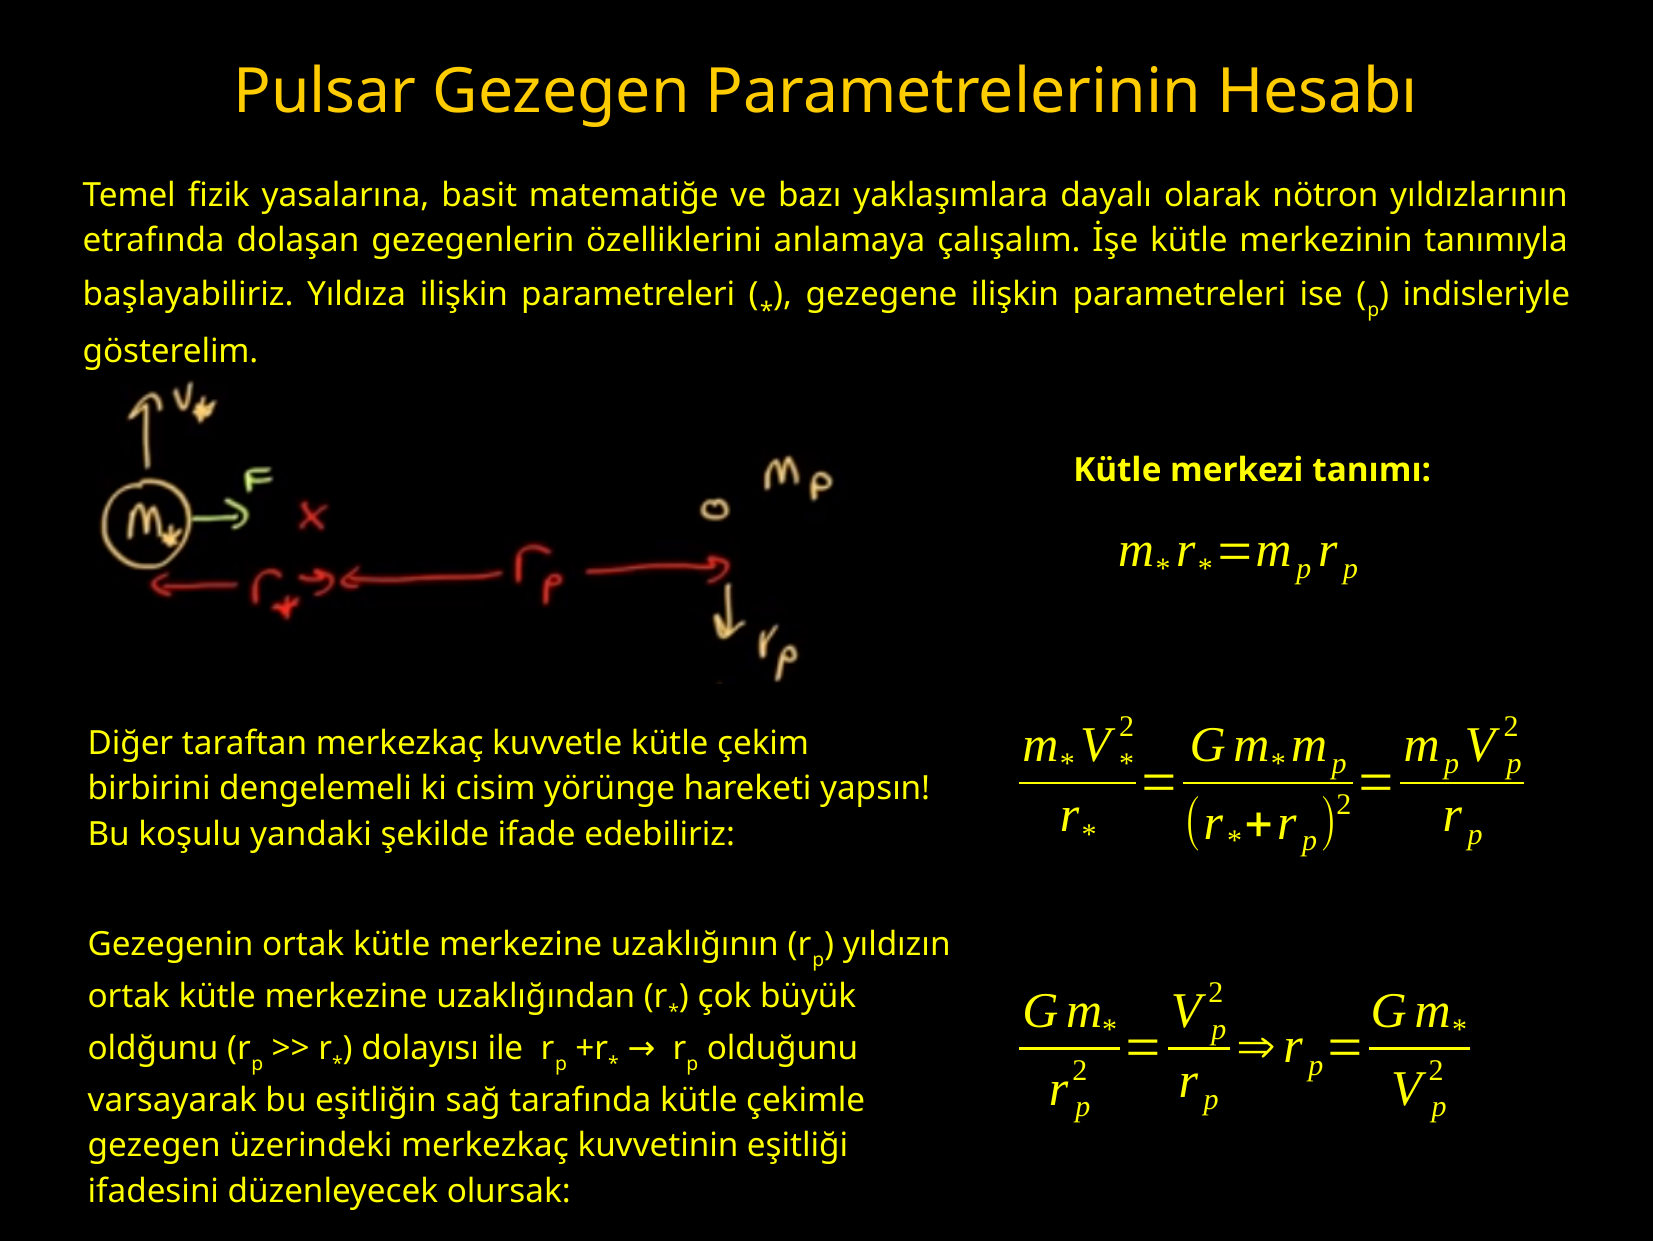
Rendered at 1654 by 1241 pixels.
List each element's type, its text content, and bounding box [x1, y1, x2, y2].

text_box Gezegenin ortak kütle merkezine uzaklığının (rp) yıldızın ortak kütle merkezine uzaklığından (r*) çok büyük oldğunu (rp >> r*) dolayısı ile rp +r* → rp olduğunu varsayarak bu eşitliğin sağ tarafında kütle çekimle gezegen üzerindeki merkezkaç kuvvetinin eşitliği ifadesini düzenleyecek olursak: [72, 912, 970, 1195]
text_box Kütle merkezi tanımı: [1035, 438, 1471, 499]
text_box Diğer taraftan merkezkaç kuvvetle kütle çekim birbirini dengelemeli ki cisim yörünge hareketi yapsın! Bu koşulu yandaki şekilde ifade edebiliriz: [72, 711, 955, 849]
chart [1011, 975, 1478, 1123]
picture [94, 378, 931, 684]
title Temel fizik yasalarına, basit matematiğe ve bazı yaklaşımlara dayalı olarak nötron yıldızlarının etrafında dolaşan gezegenlerin özelliklerini anlamaya çalışalım. İşe kütle merkezinin tanımıyla başlayabiliriz. Yıldıza ilişkin parametreleri (*), gezegene ilişkin parametreleri ise (p) indisleriyle gösterelim. [82, 167, 1571, 375]
title Pulsar Gezegen Parametrelerinin Hesabı [82, 25, 1571, 151]
chart [1011, 709, 1533, 858]
chart [1111, 522, 1366, 586]
